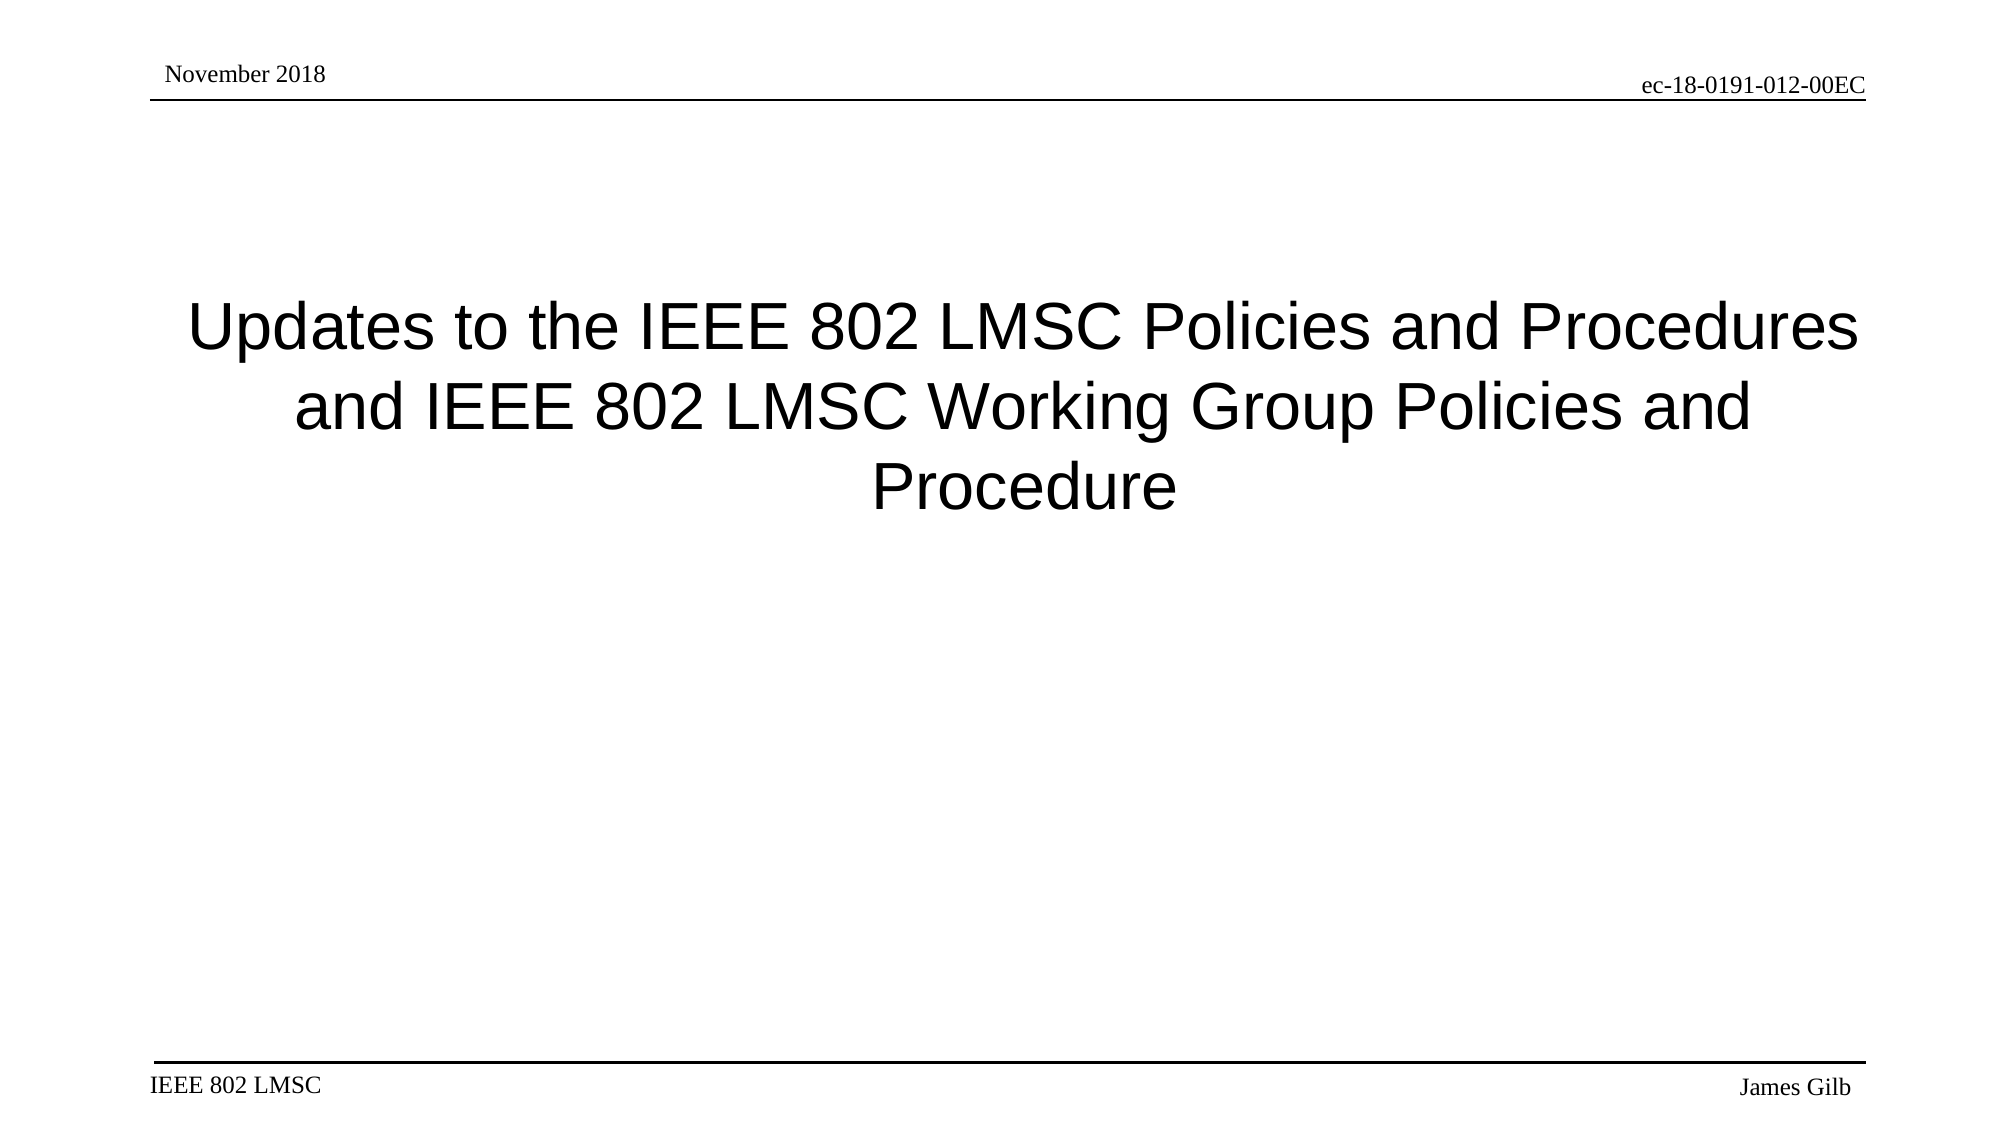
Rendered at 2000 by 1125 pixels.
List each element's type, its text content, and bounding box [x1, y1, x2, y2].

subtitle Updates to the IEEE 802 LMSC Policies and Procedures and IEEE 802 LMSC Working Group Policies and Procedure [149, 112, 1900, 693]
